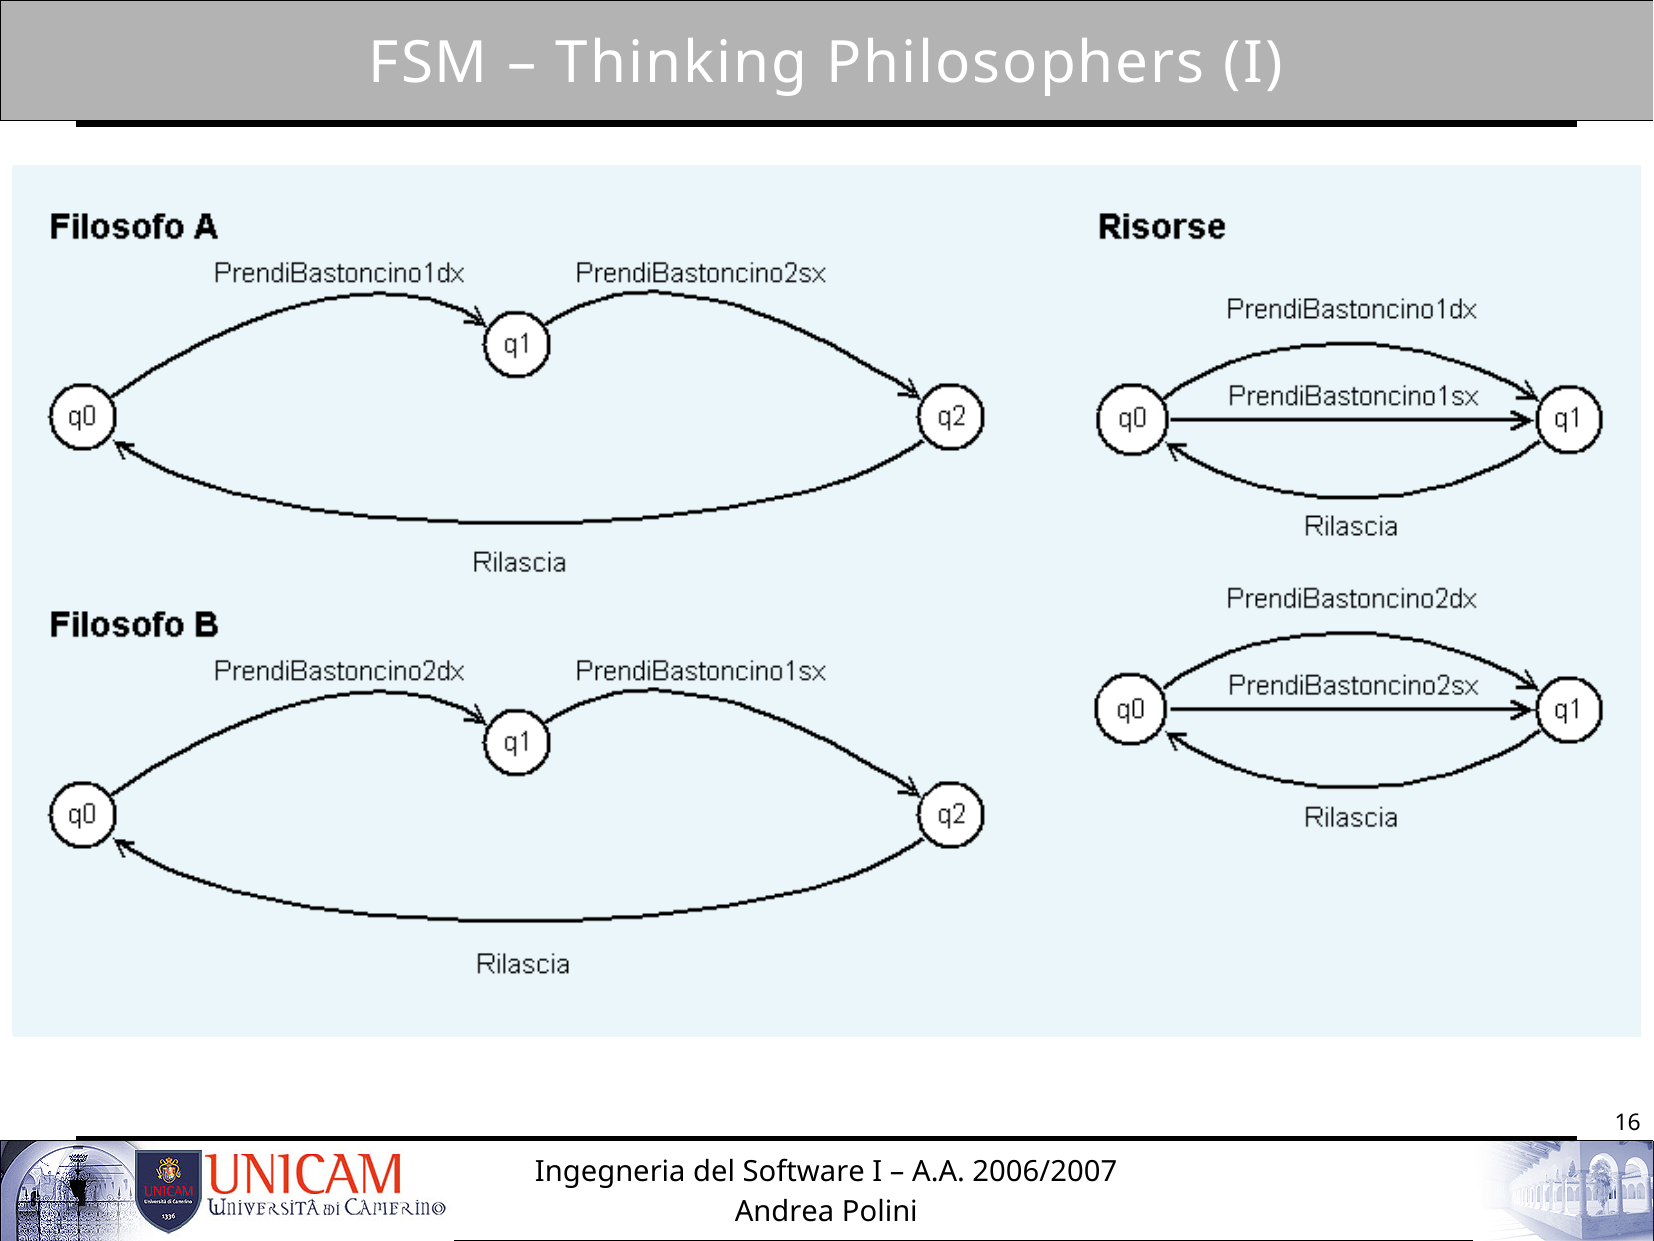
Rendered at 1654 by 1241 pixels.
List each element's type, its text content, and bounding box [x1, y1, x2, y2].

picture [0, 1141, 454, 1241]
picture [1473, 1141, 1654, 1241]
title FSM – Thinking Philosophers (I) [0, 0, 1653, 121]
picture [12, 165, 1641, 1037]
